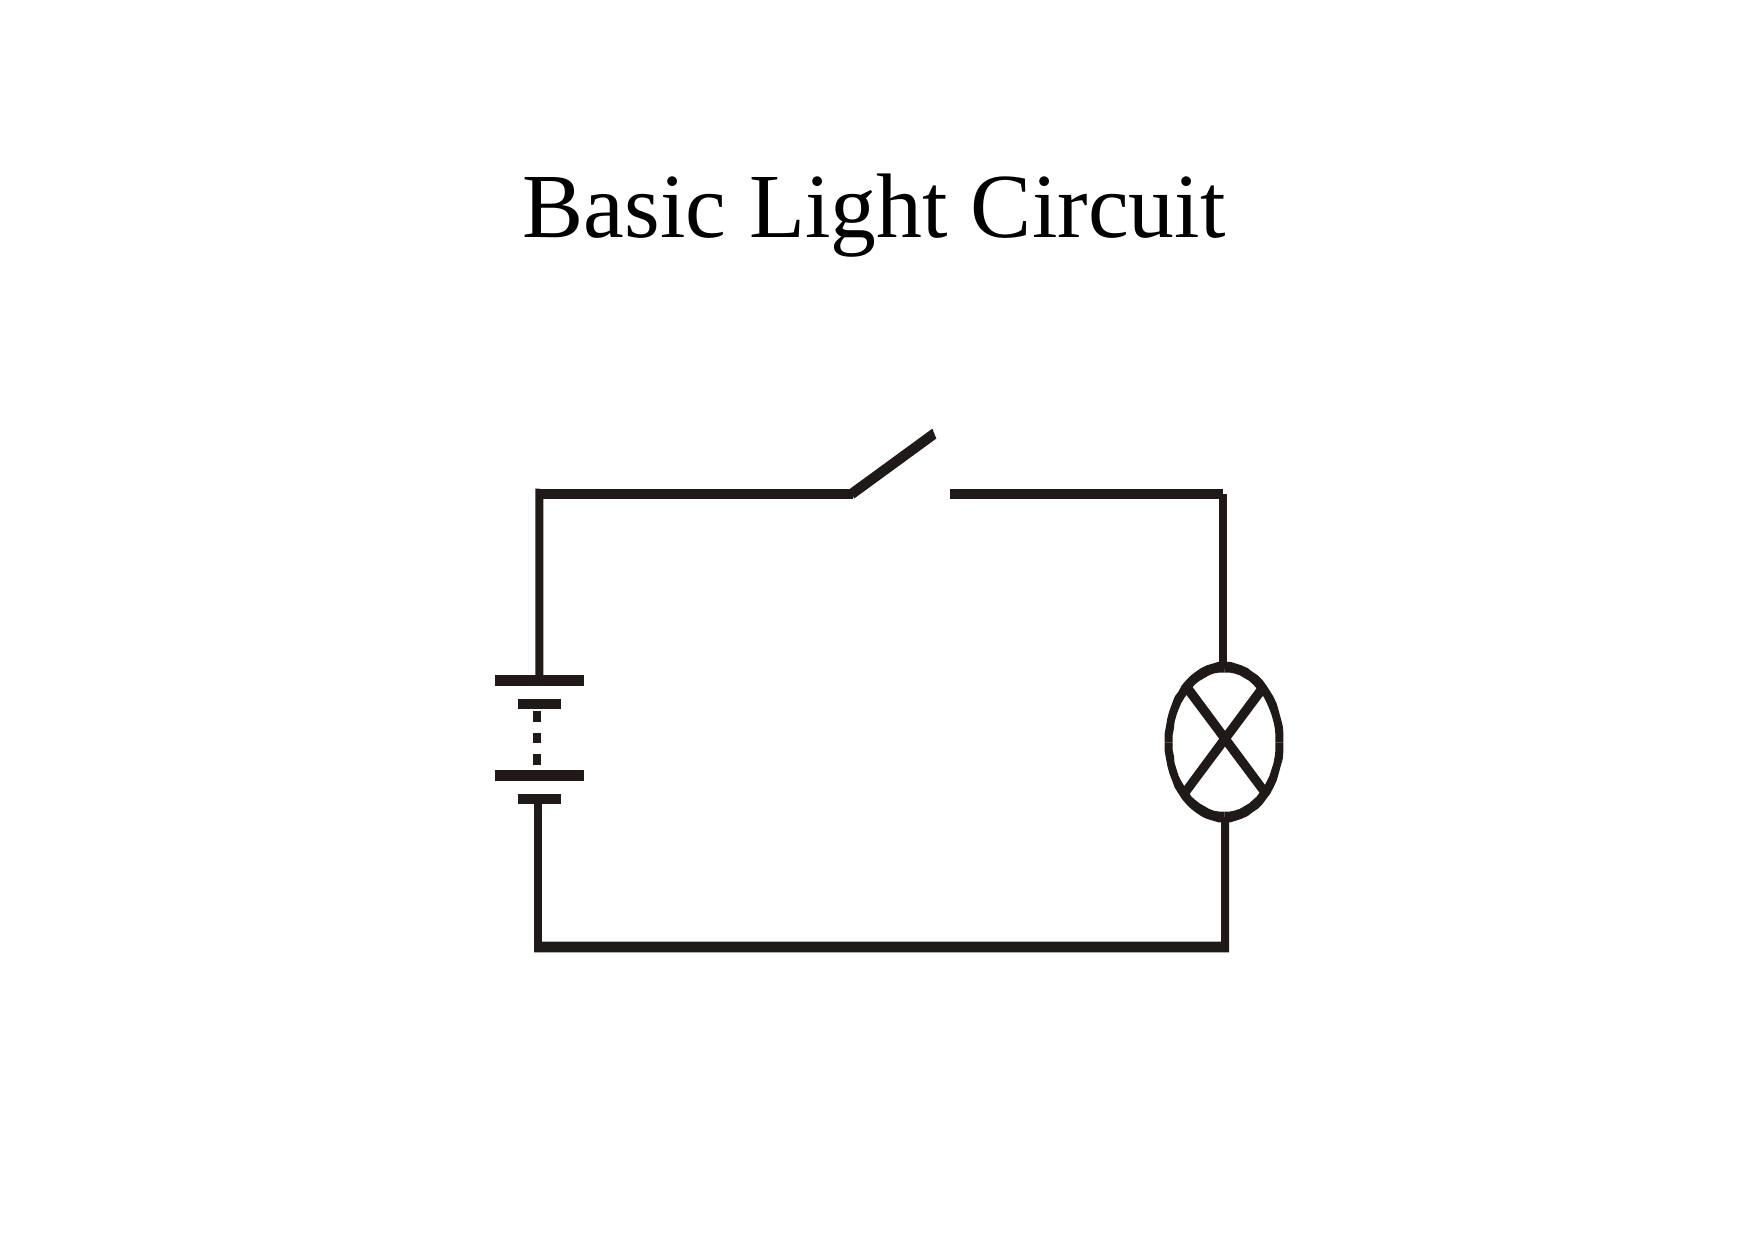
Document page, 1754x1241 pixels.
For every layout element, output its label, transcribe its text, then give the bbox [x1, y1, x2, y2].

title Basic Light Circuit [274, 102, 1475, 311]
chart [491, 425, 1287, 956]
